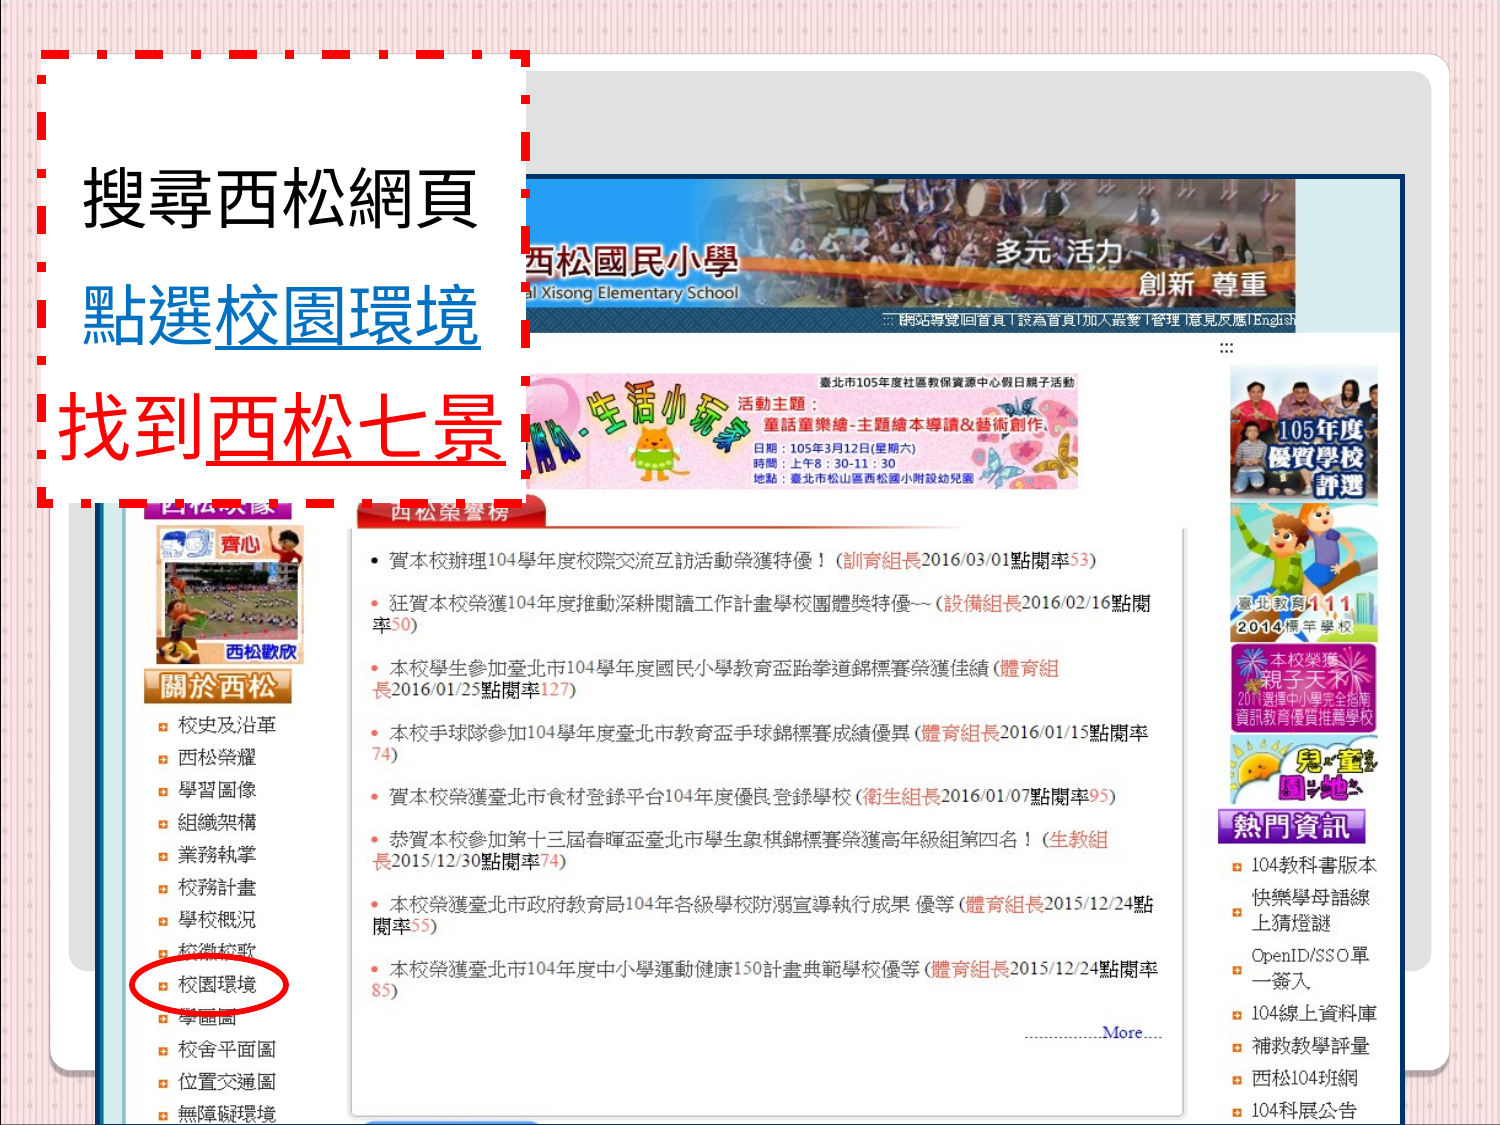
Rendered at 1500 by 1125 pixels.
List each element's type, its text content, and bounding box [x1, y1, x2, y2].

picture [103, 179, 1400, 1125]
text_box 搜尋西松網頁 點選校園環境 找到西松七景 [41, 55, 526, 503]
